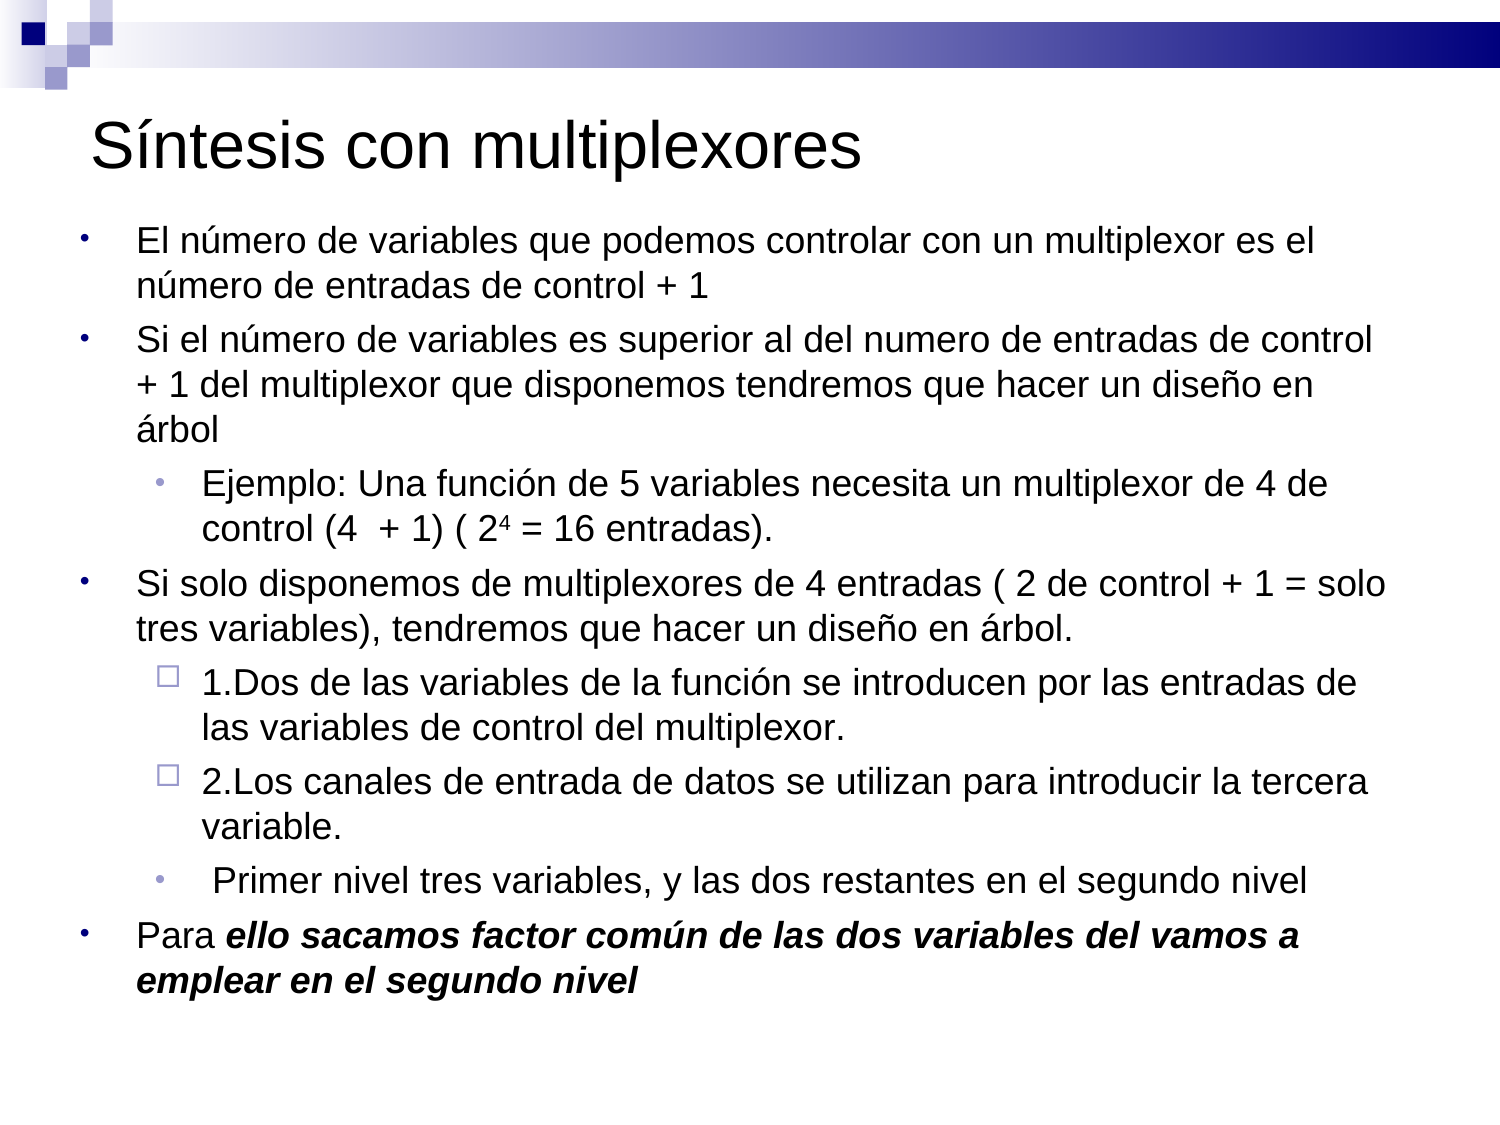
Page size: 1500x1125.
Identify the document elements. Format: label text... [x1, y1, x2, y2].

list El número de variables que podemos controlar con un multiplexor es el número de entradas de control + 1 Si el número de variables es superior al del numero de entradas de control + 1 del multiplexor que disponemos tendremos que hacer un diseño en árbol Ejemplo: Una función de 5 variables necesita un multiplexor de 4 de control (4 + 1) ( 24 = 16 entradas). Si solo disponemos de multiplexores de 4 entradas ( 2 de control + 1 = solo tres variables), tendremos que hacer un diseño en árbol. 1.Dos de las variables de la función se introducen por las entradas de las variables de control del multiplexor. 2.Los canales de entrada de datos se utilizan para introducir la tercera variable. Primer nivel tres variables, y las dos restantes en el segundo nivel Para ello sacamos factor común de las dos variables del vamos a emplear en el segundo nivel [64, 208, 1415, 1063]
title Síntesis con multiplexores [75, 74, 1426, 209]
